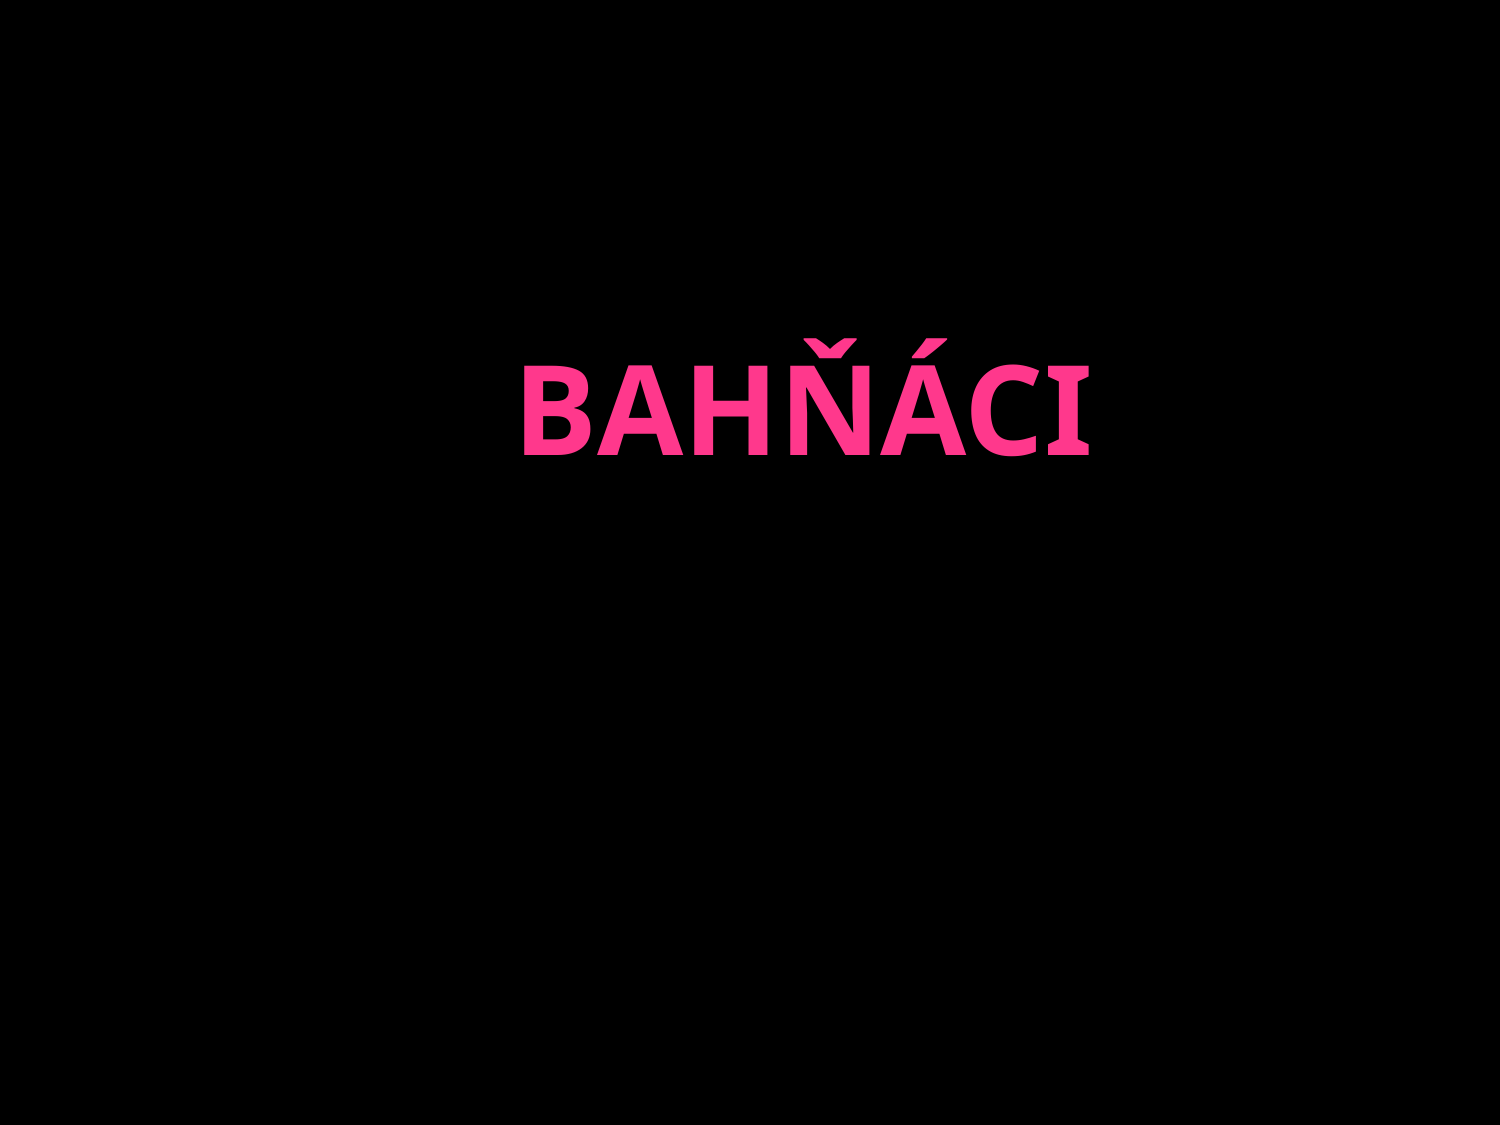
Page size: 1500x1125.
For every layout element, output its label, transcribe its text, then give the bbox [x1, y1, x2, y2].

title BAHŇÁCI [88, 290, 1439, 521]
